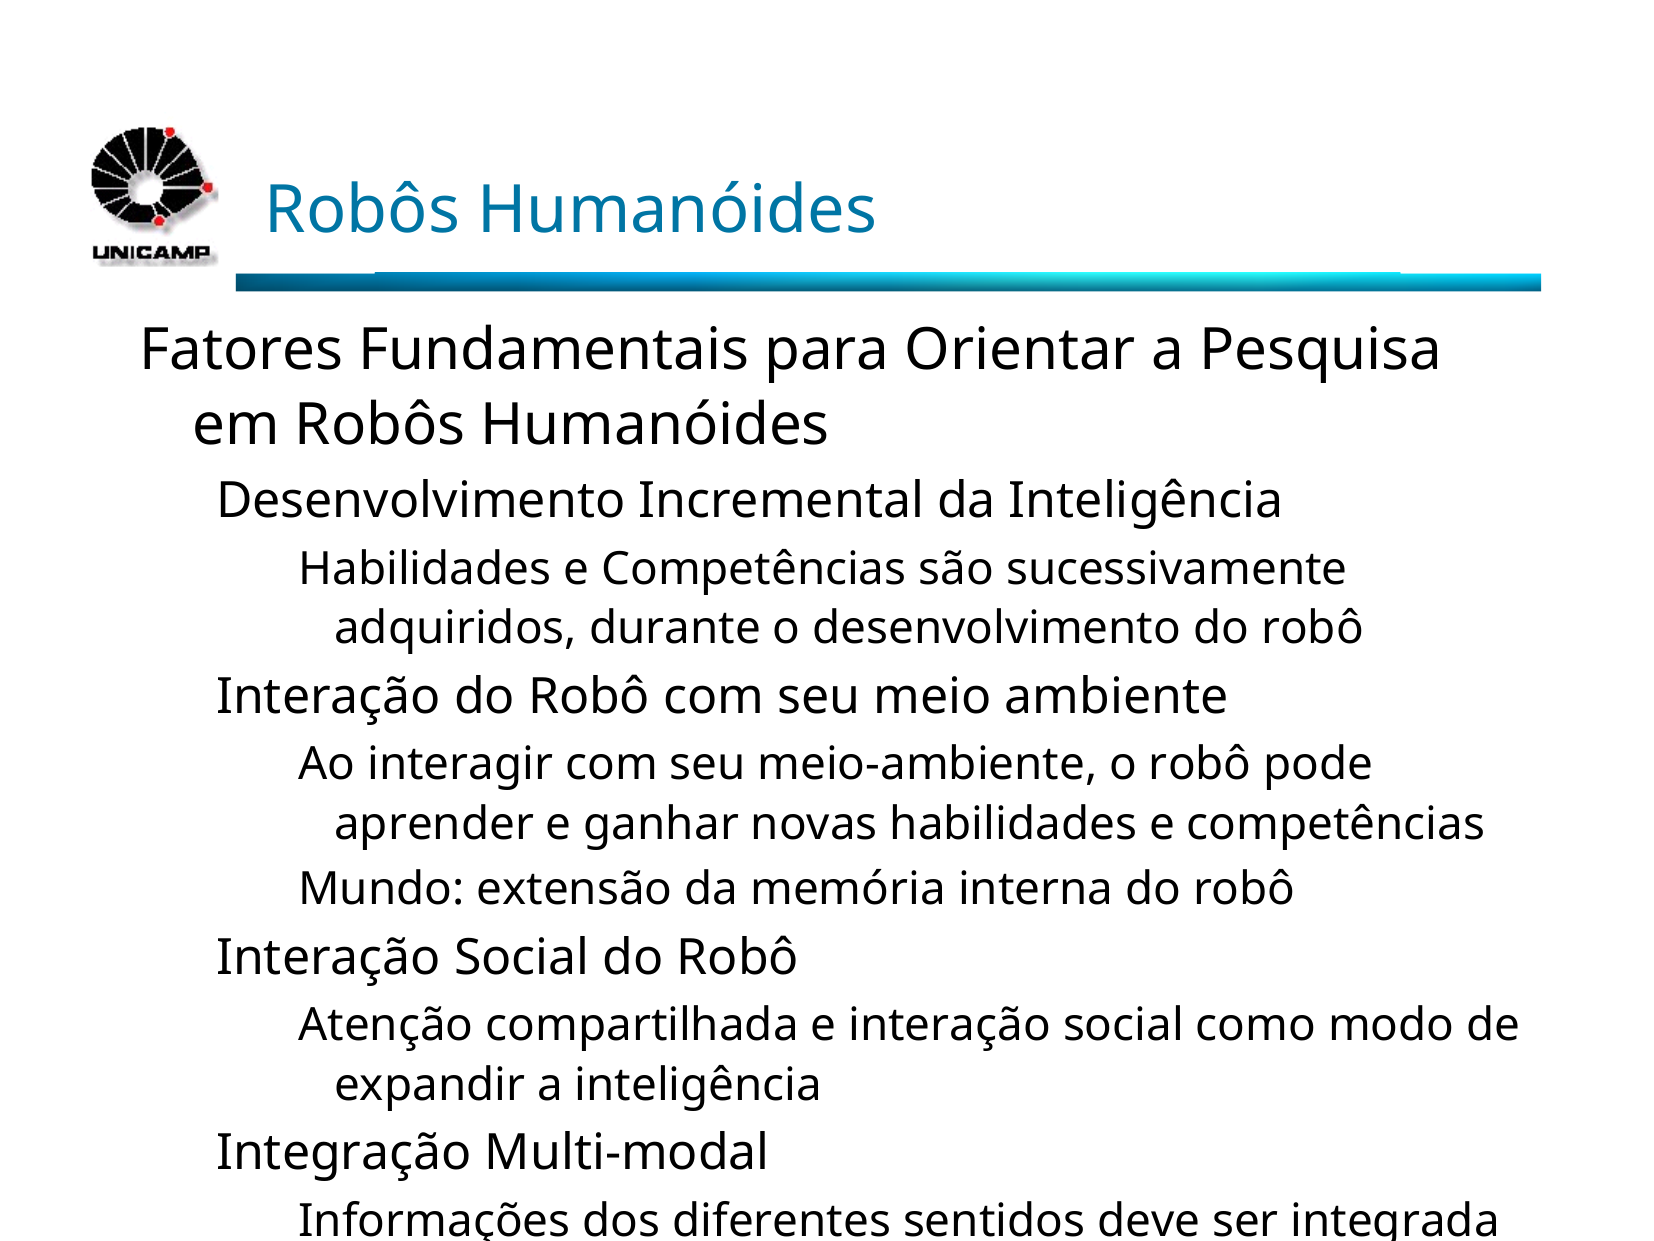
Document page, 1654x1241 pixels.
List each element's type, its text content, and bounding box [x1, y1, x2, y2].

title Robôs Humanóides [264, 42, 1534, 250]
picture [125, 272, 1654, 295]
list Fatores Fundamentais para Orientar a Pesquisa em Robôs Humanóides Desenvolvimento Incremental da Inteligência Habilidades e Competências são sucessivamente adquiridos, durante o desenvolvimento do robô Interação do Robô com seu meio ambiente Ao interagir com seu meio-ambiente, o robô pode aprender e ganhar novas habilidades e competências Mundo: extensão da memória interna do robô Interação Social do Robô Atenção compartilhada e interação social como modo de expandir a inteligência Integração Multi-modal Informações dos diferentes sentidos deve ser integrada [121, 309, 1534, 1182]
